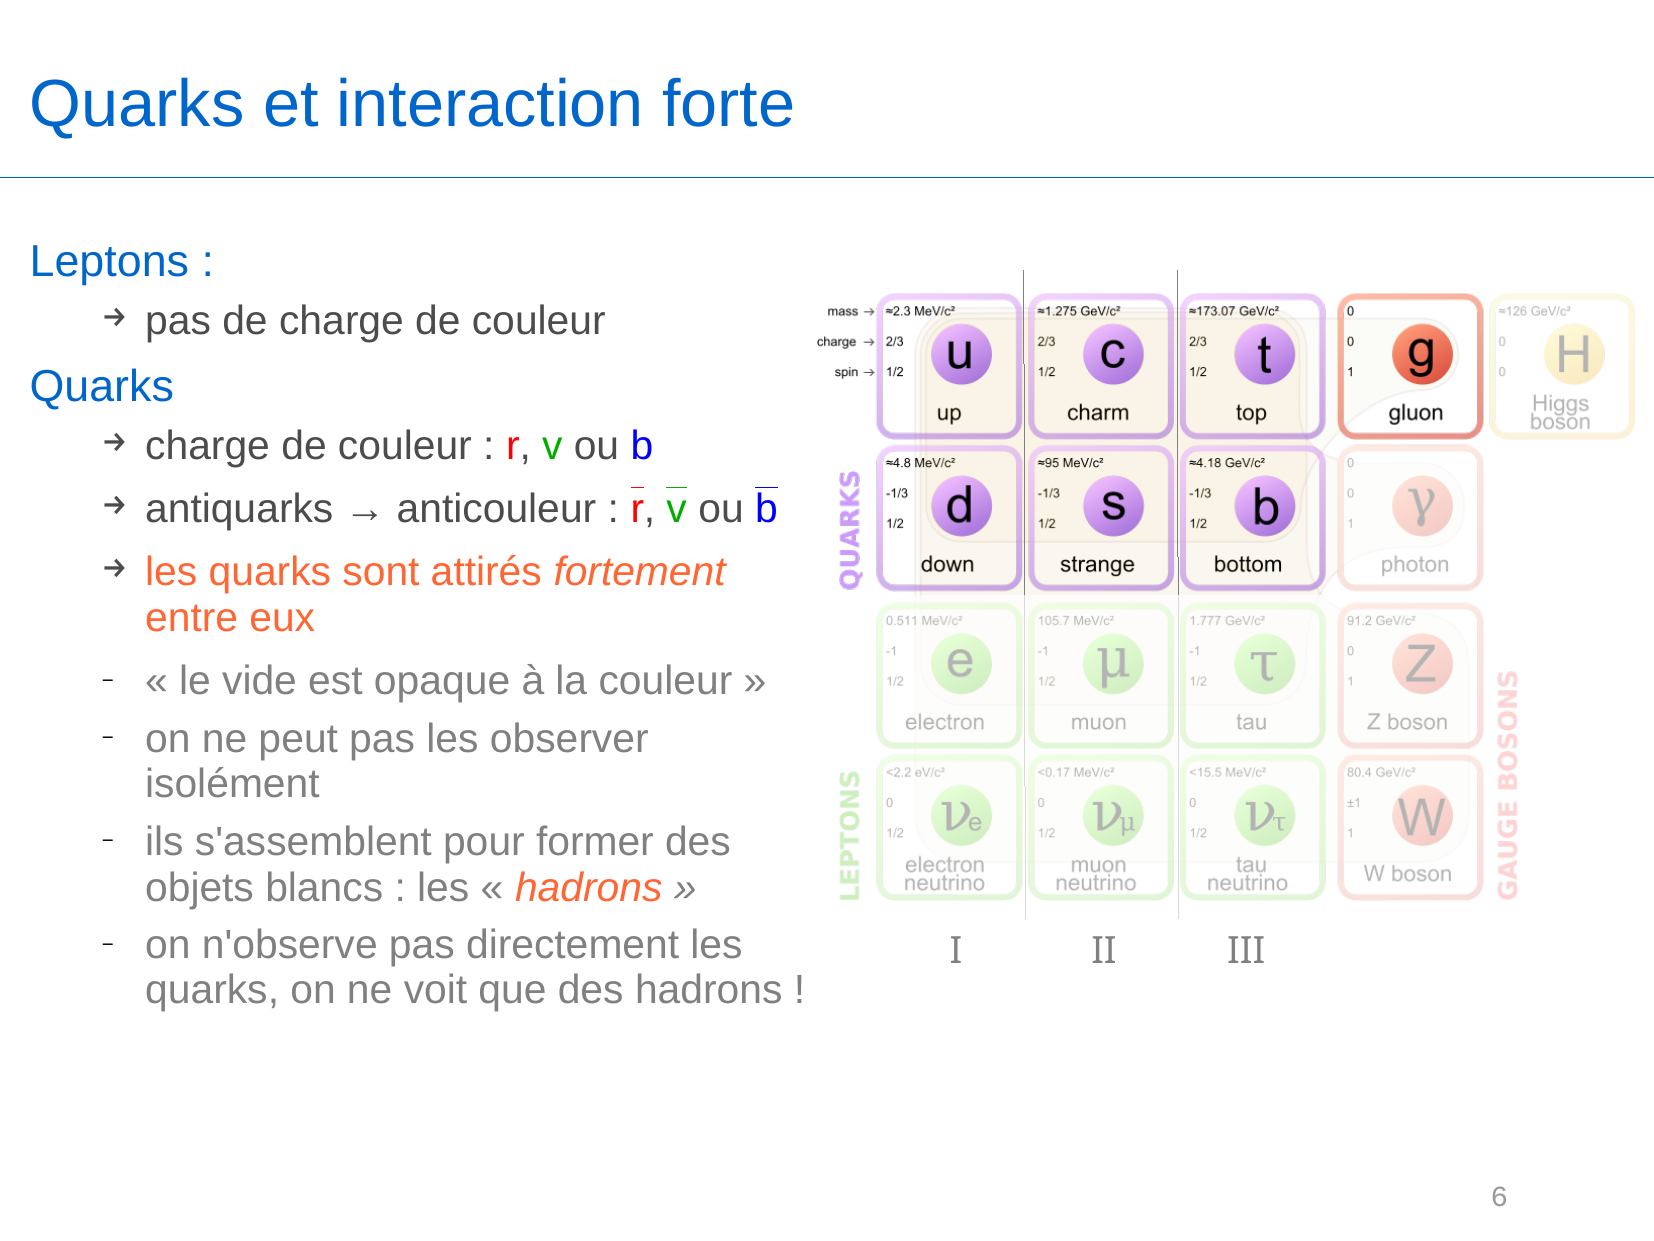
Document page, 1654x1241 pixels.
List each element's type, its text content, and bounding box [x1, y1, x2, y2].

text_box II [1076, 925, 1132, 969]
picture [813, 283, 1488, 905]
text_box I [934, 925, 977, 969]
text_box [829, 283, 1649, 925]
text_box III [1212, 925, 1280, 969]
title Quarks et interaction forte [29, 29, 1625, 178]
list Leptons : pas de charge de couleur Quarks charge de couleur : r, v ou b antiquarks → anticouleur : r, v ou b les quarks sont attirés fortement entre eux « le vide est opaque à la couleur » on ne peut pas les observer isolément ils s'assemblent pour former des objets blancs : les « hadrons » on n'observe pas directement les quarks, on ne voit que des hadrons ! [29, 236, 808, 1055]
